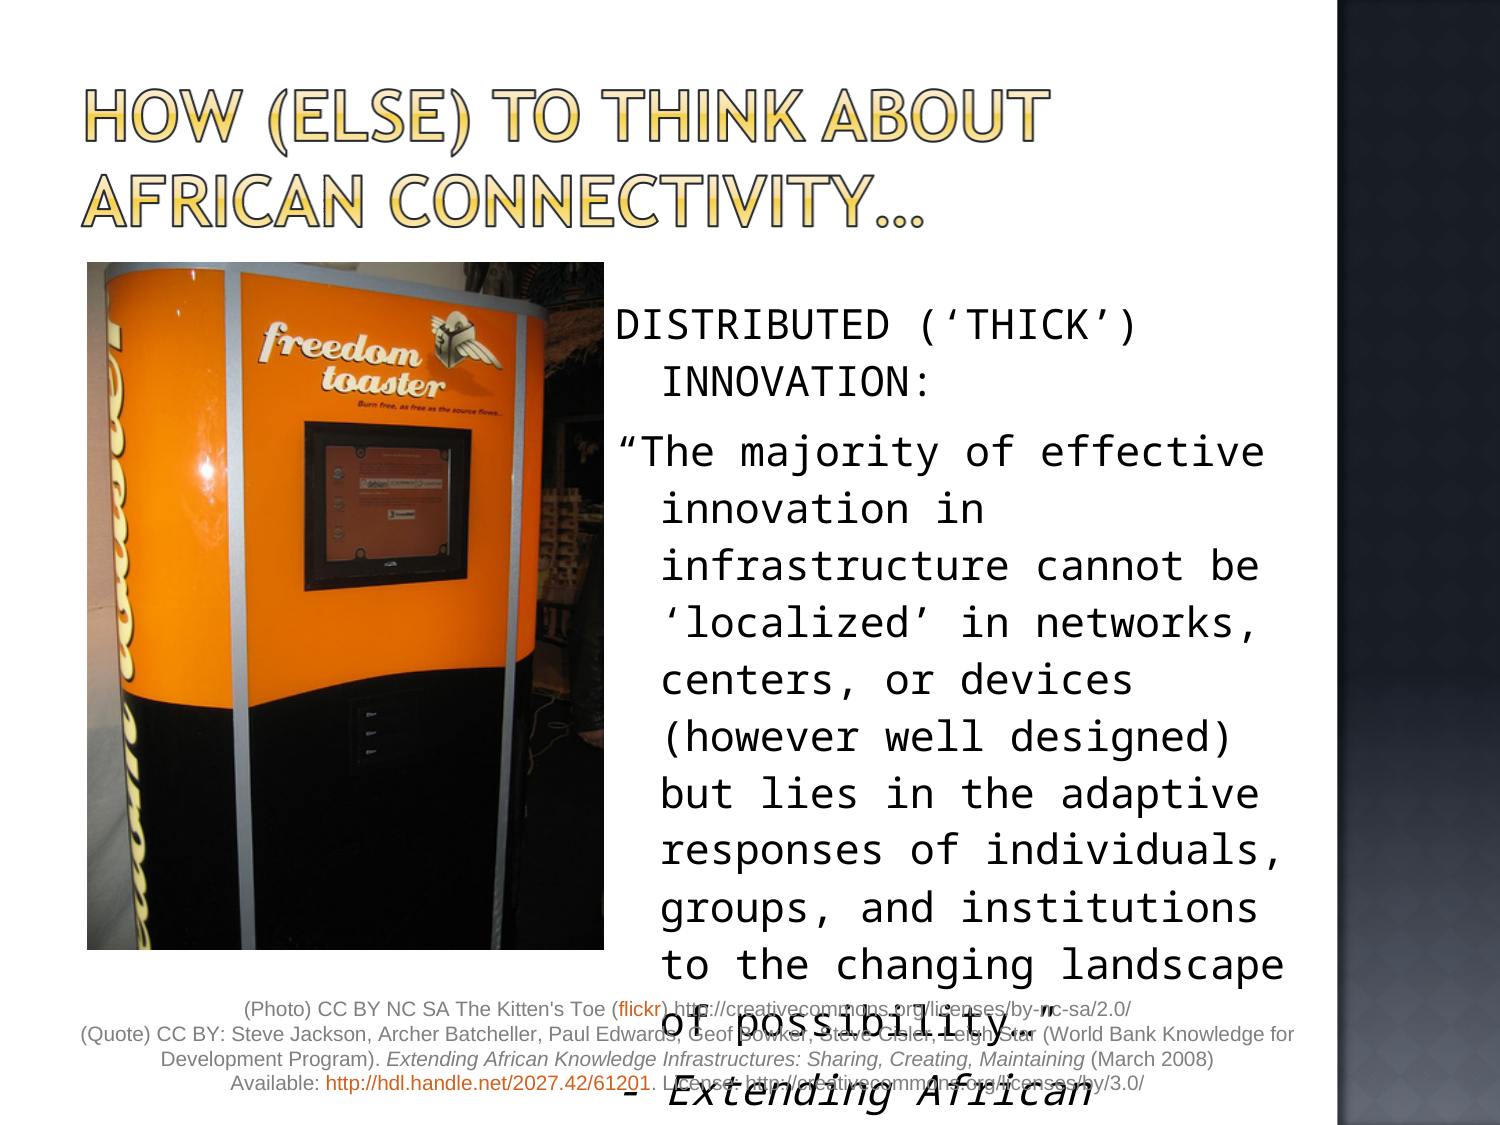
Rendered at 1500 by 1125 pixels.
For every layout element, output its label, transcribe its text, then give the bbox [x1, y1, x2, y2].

picture [87, 262, 604, 951]
text_box [73, 52, 1265, 245]
text_box (Photo) CC BY NC SA The Kitten's Toe (flickr) http://creativecommons.org/licenses/by-nc-sa/2.0/ (Quote) CC BY: Steve Jackson, Archer Batcheller, Paul Edwards, Geof Bowker, Steve Cisler, Leigh Star (World Bank Knowledge for Development Program). Extending African Knowledge Infrastructures: Sharing, Creating, Maintaining (March 2008) Available: http://hdl.handle.net/2027.42/61201. License: http://creativecommons.org/licenses/by/3.0/ [37, 987, 1338, 1103]
picture [1337, 0, 1500, 1125]
list DISTRIBUTED (‘THICK’) INNOVATION: “The majority of effective innovation in infrastructure cannot be ‘localized’ in networks, centers, or devices (however well designed) but lies in the adaptive responses of individuals, groups, and institutions to the changing landscape of possibility…” - Extending African Knowledge Infrastructures, Jackson et. al. (in progress) [599, 287, 1313, 987]
